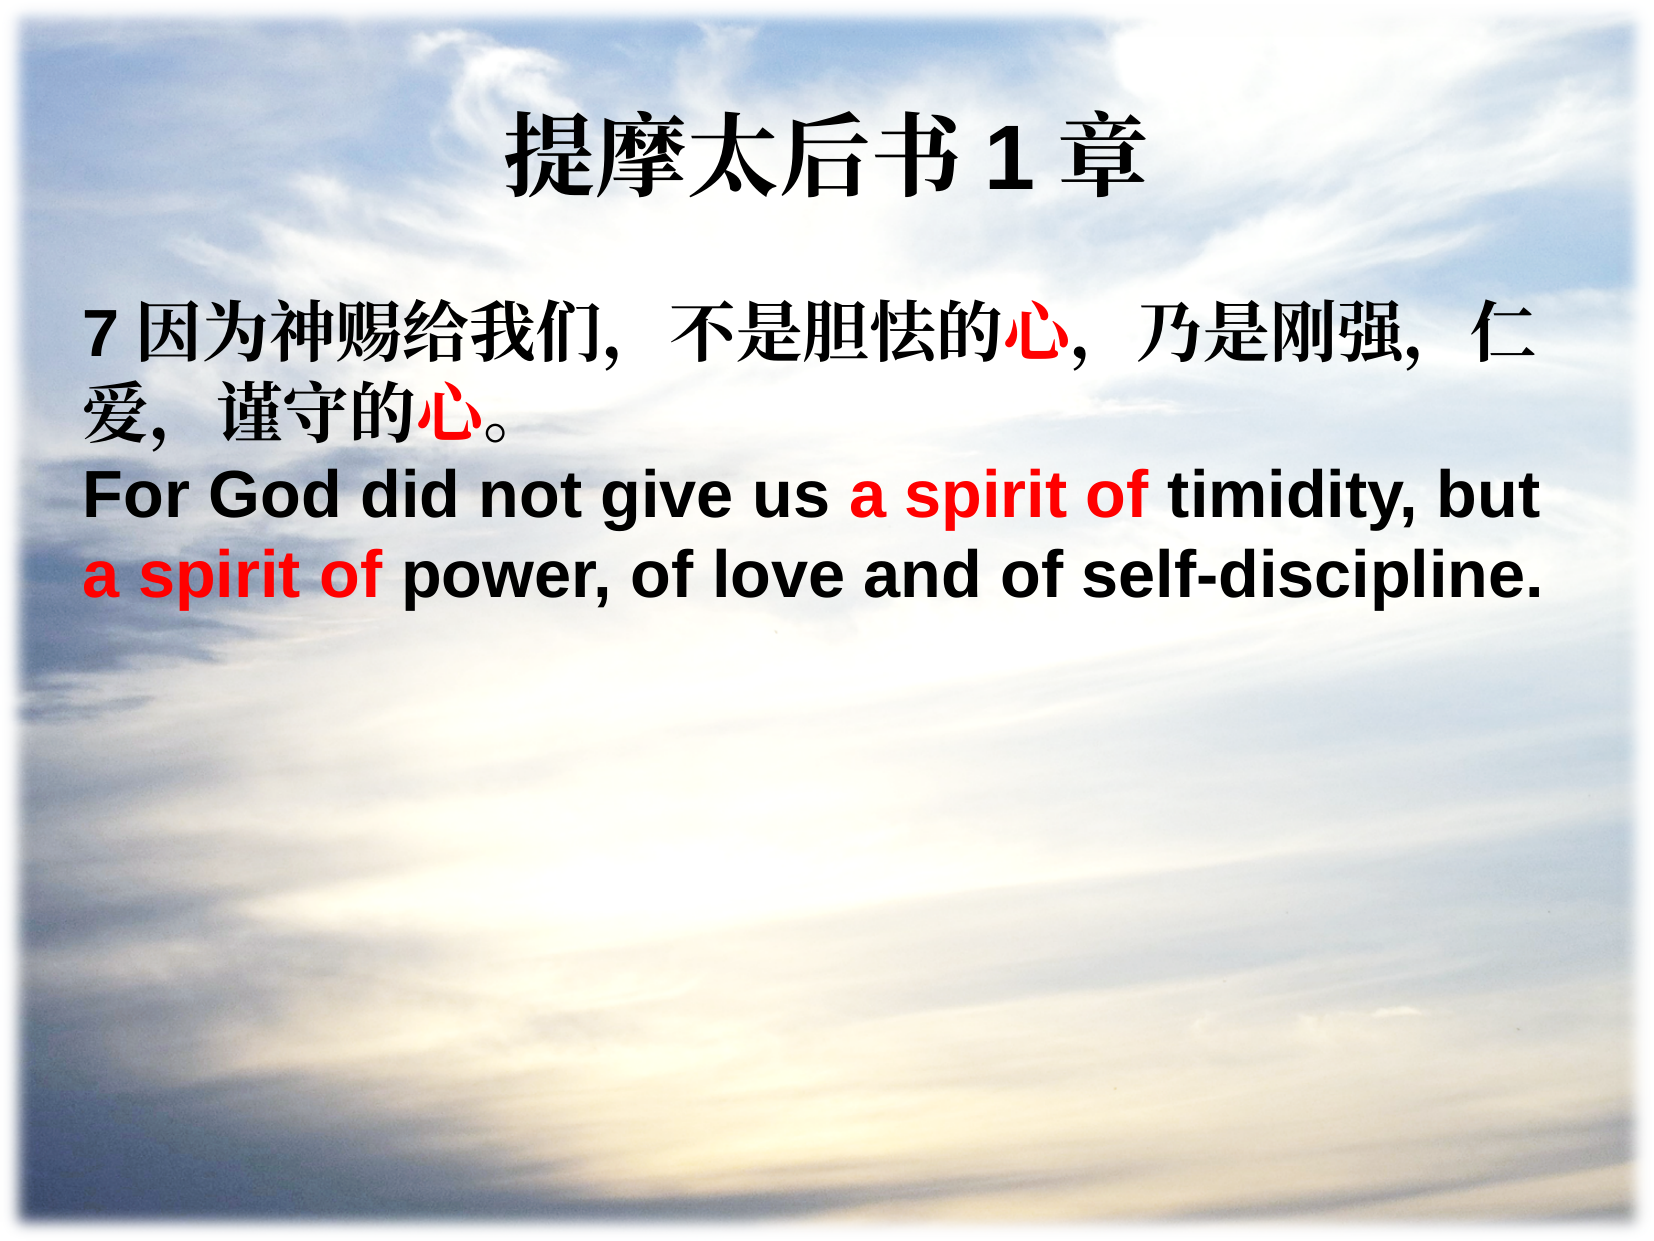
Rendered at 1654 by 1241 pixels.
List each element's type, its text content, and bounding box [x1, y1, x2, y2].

title 提摩太后书1章 [82, 49, 1571, 257]
picture [0, 0, 1654, 1241]
list 7因为神赐给我们，不是胆怯的心，乃是刚强，仁爱，谨守的心。 For God did not give us a spirit of timidity, but a spirit of power, of love and of self-discipline. [82, 290, 1571, 1109]
